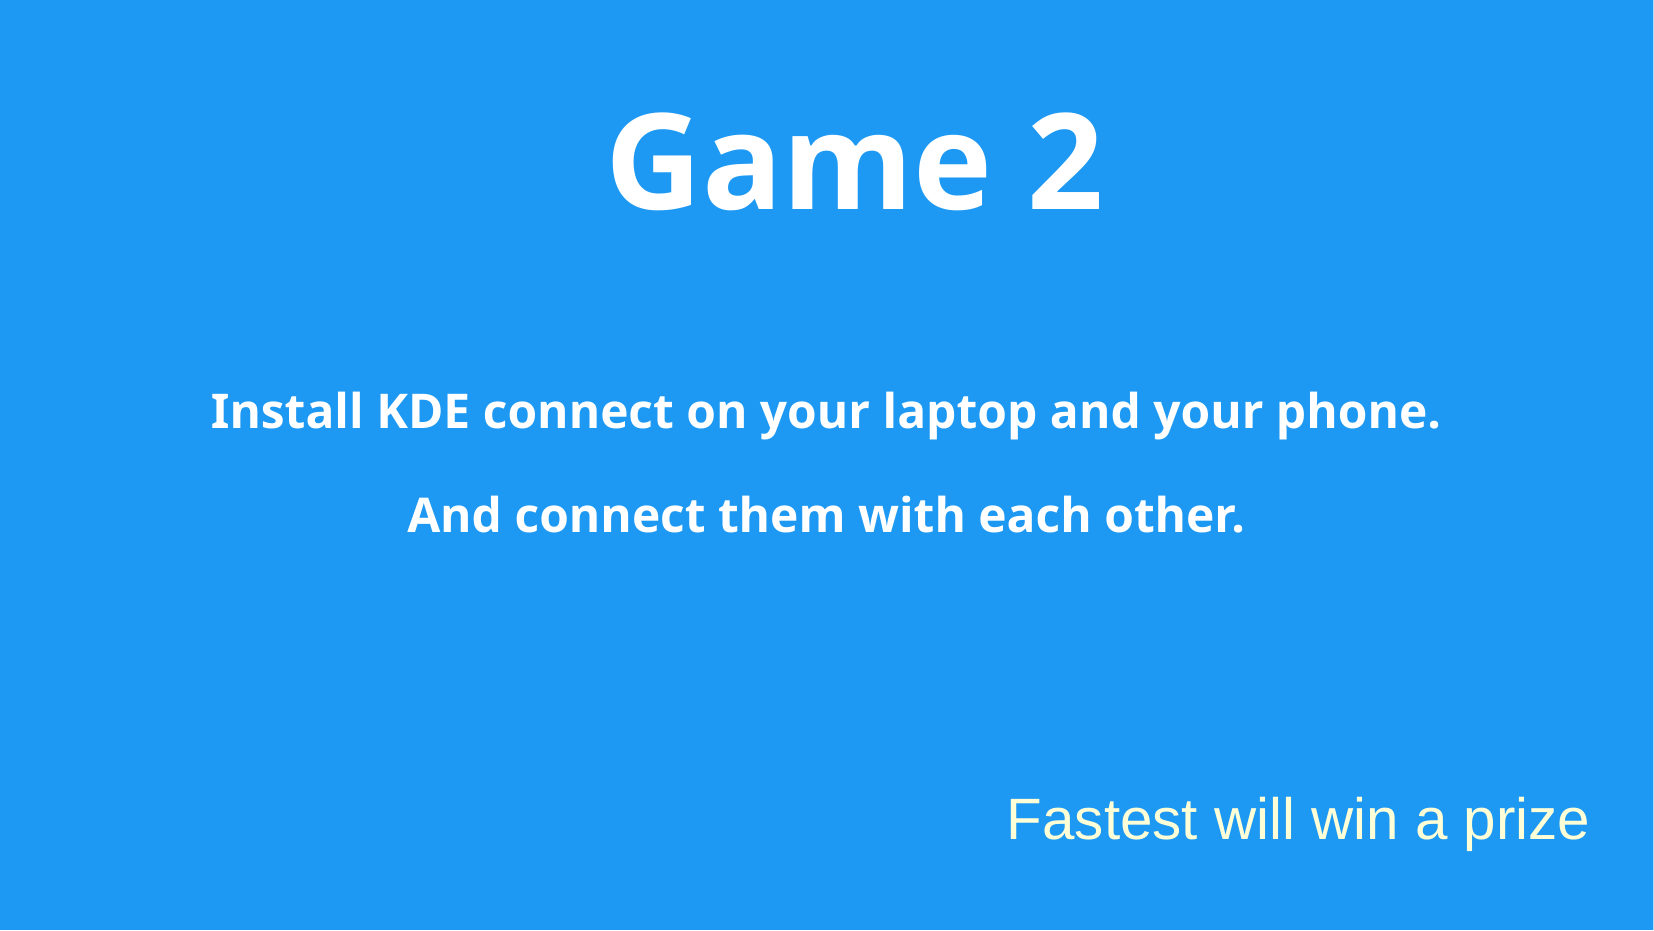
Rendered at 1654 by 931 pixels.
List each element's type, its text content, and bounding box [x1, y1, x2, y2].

title Install KDE connect on your laptop and your phone. And connect them with each other. [113, 375, 1540, 555]
title Game 2 [141, 70, 1568, 251]
text_box Fastest will win a prize [992, 779, 1619, 898]
